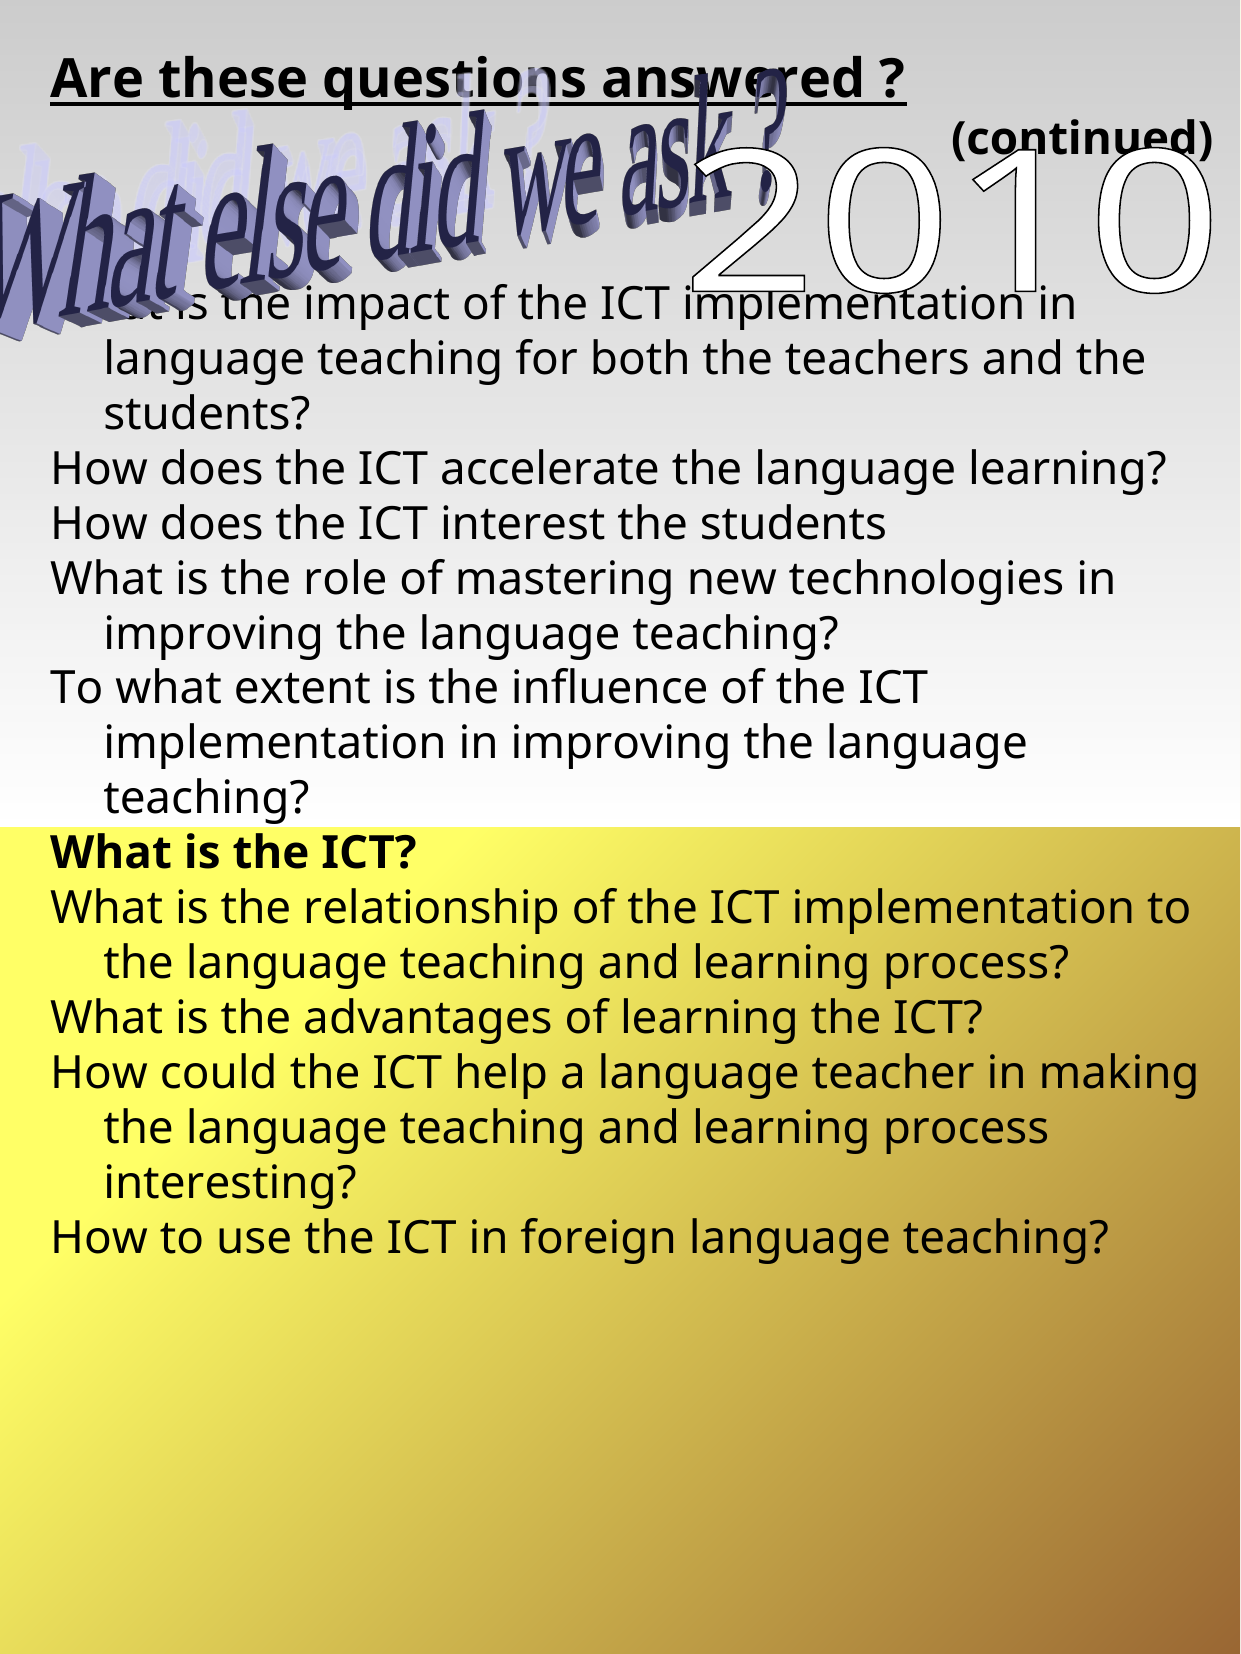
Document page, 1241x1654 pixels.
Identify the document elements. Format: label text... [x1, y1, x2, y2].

text_box 2010 [972, 149, 1036, 292]
text_box 2010 [1098, 147, 1211, 294]
text_box 2010 [828, 147, 941, 294]
text_box 2010 [692, 147, 805, 292]
text_box Are these questions answered ? (continued) What is the impact of the ICT implementation in language teaching for both the teachers and the students? How does the ICT accelerate the language learning? How does the ICT interest the students What is the role of mastering new technologies in improving the language teaching? To what extent is the influence of the ICT implementation in improving the language teaching? What is the ICT? What is the relationship of the ICT implementation to the language teaching and learning process? What is the advantages of learning the ICT? How could the ICT help a language teacher in making the language teaching and learning process interesting? How to use the ICT in foreign language teaching? [17, 36, 1229, 1601]
